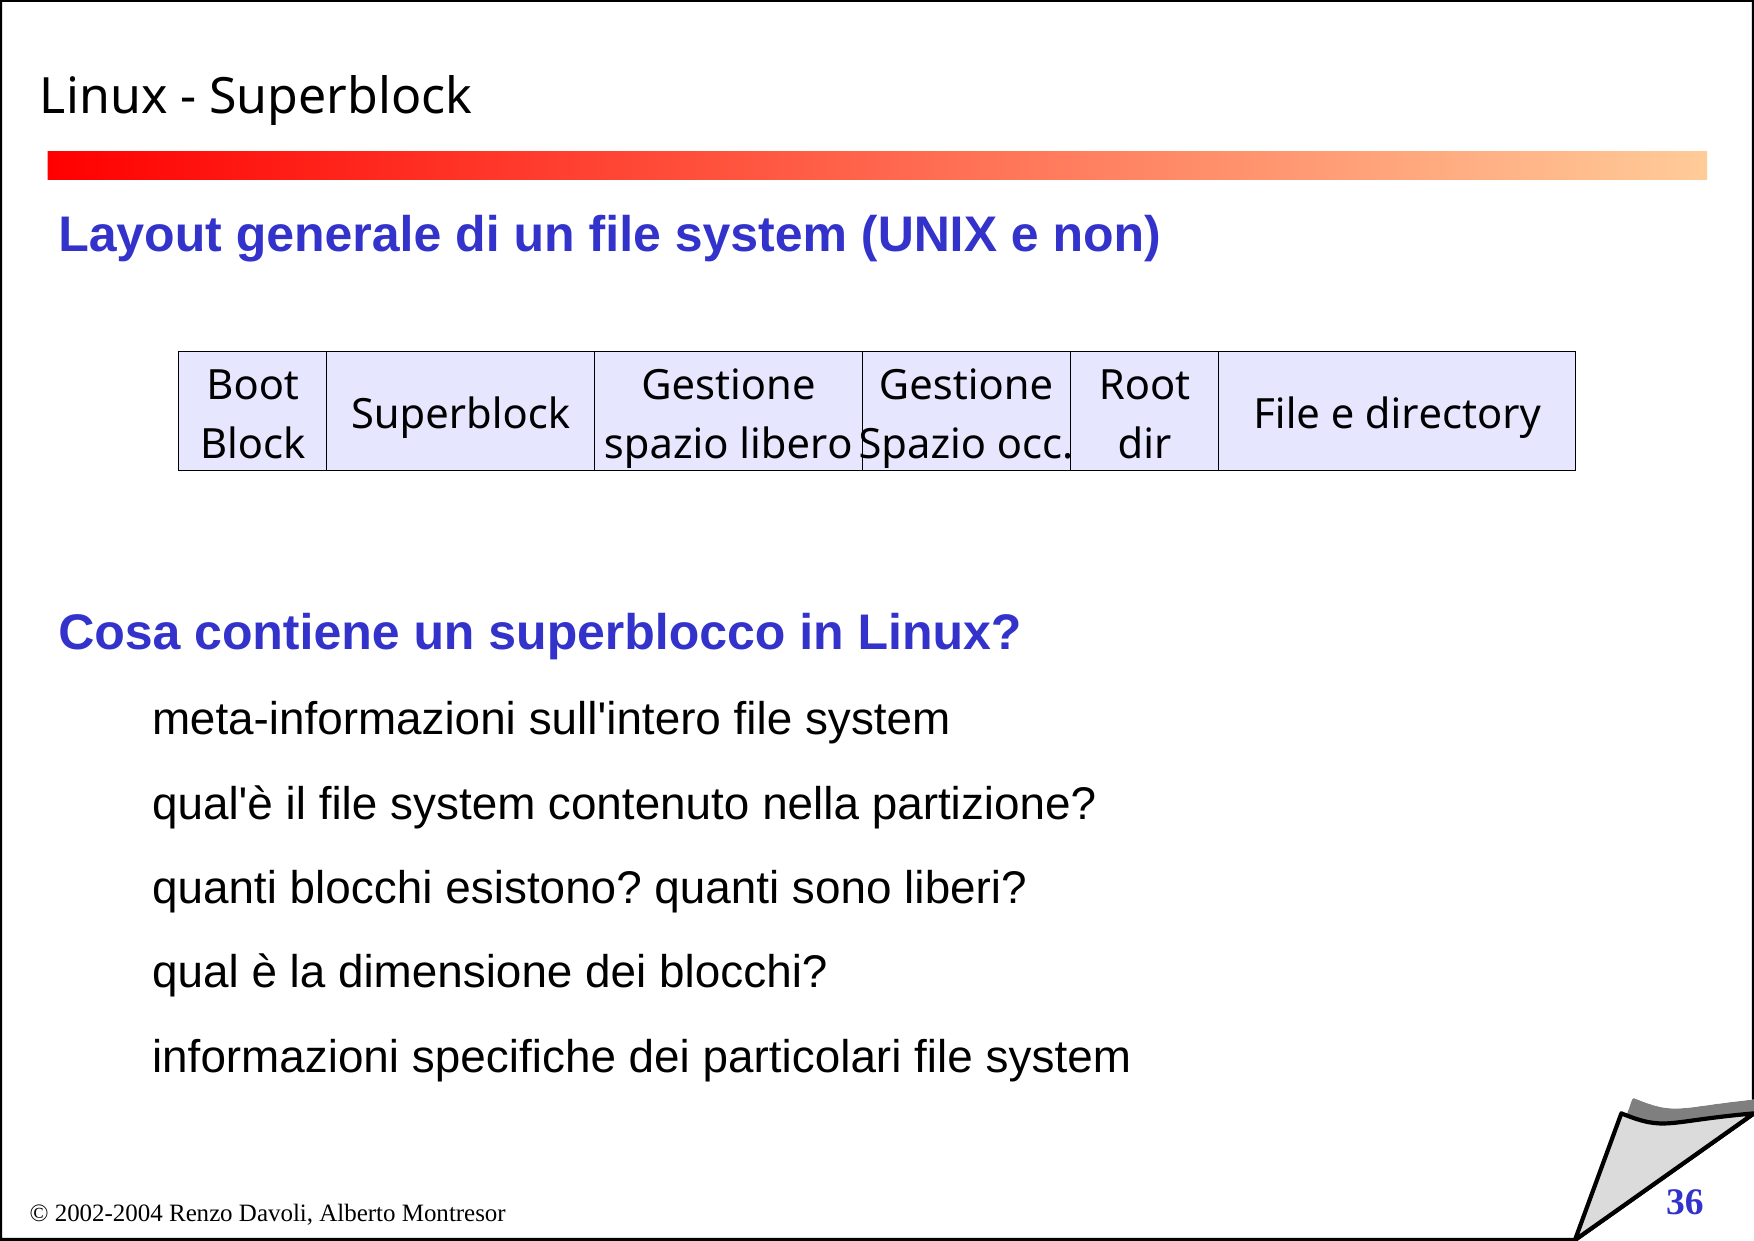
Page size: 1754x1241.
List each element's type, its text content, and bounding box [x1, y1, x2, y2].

text_box Boot Block [178, 351, 326, 471]
list Layout generale di un file system (UNIX e non) Cosa contiene un superblocco in Linux? meta-informazioni sull'intero file system qual'è il file system contenuto nella partizione? quanti blocchi esistono? quanti sono liberi? qual è la dimensione dei blocchi? informazioni specifiche dei particolari file system [58, 206, 1696, 1085]
text_box Gestione spazio libero [594, 351, 862, 471]
text_box Superblock [326, 351, 594, 471]
text_box Root dir [1070, 351, 1218, 471]
text_box Gestione Spazio occ. [862, 351, 1070, 471]
title Linux - Superblock [40, 49, 1714, 144]
text_box File e directory [1218, 351, 1576, 471]
